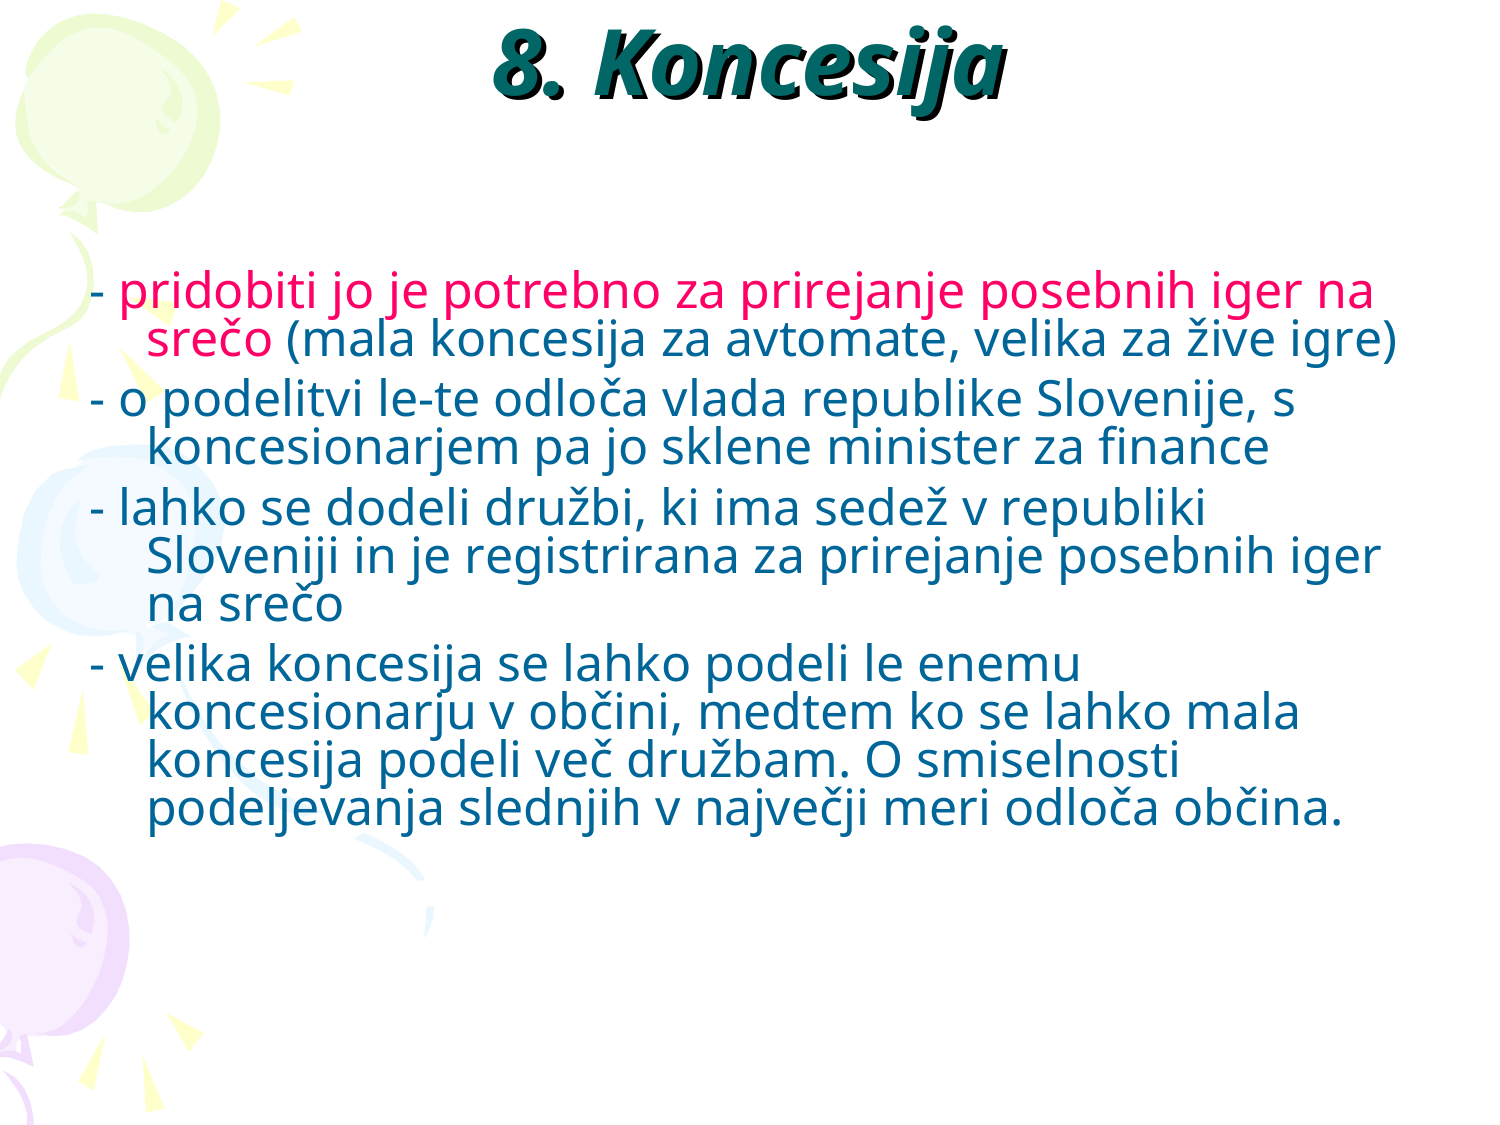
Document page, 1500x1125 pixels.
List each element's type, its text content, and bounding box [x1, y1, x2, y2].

title 8. Koncesija [72, 16, 1426, 233]
list - pridobiti jo je potrebno za prirejanje posebnih iger na srečo (mala koncesija za avtomate, velika za žive igre) - o podelitvi le-te odloča vlada republike Slovenije, s koncesionarjem pa jo sklene minister za finance - lahko se dodeli družbi, ki ima sedež v republiki Sloveniji in je registrirana za prirejanje posebnih iger na srečo - velika koncesija se lahko podeli le enemu koncesionarju v občini, medtem ko se lahko mala koncesija podeli več družbam. O smiselnosti podeljevanja slednjih v največji meri odloča občina. [75, 262, 1426, 994]
